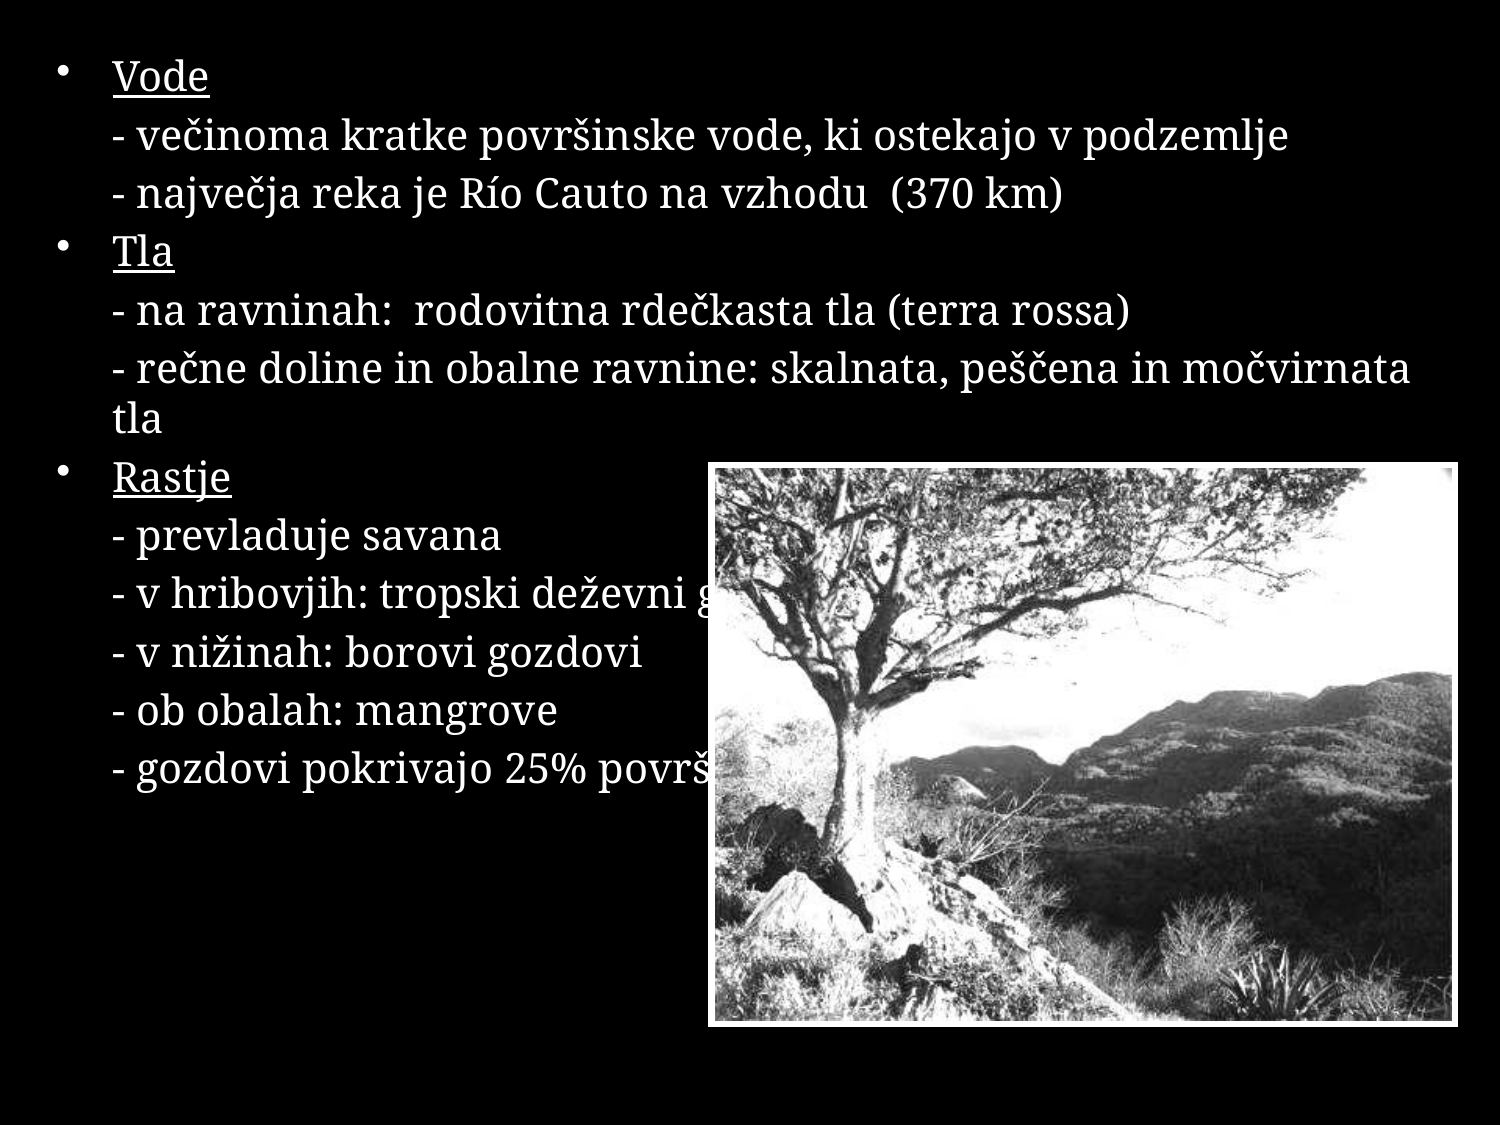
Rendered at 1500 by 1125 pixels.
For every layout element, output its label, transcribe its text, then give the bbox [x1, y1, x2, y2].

list Vode - večinoma kratke površinske vode, ki ostekajo v podzemlje - največja reka je Río Cauto na vzhodu (370 km) Tla - na ravninah: rodovitna rdečkasta tla (terra rossa) - rečne doline in obalne ravnine: skalnata, peščena in močvirnata tla Rastje - prevladuje savana - v hribovjih: tropski deževni gozd - v nižinah: borovi gozdovi - ob obalah: mangrove - gozdovi pokrivajo 25% površine [41, 42, 1483, 1106]
picture [714, 467, 1452, 1022]
